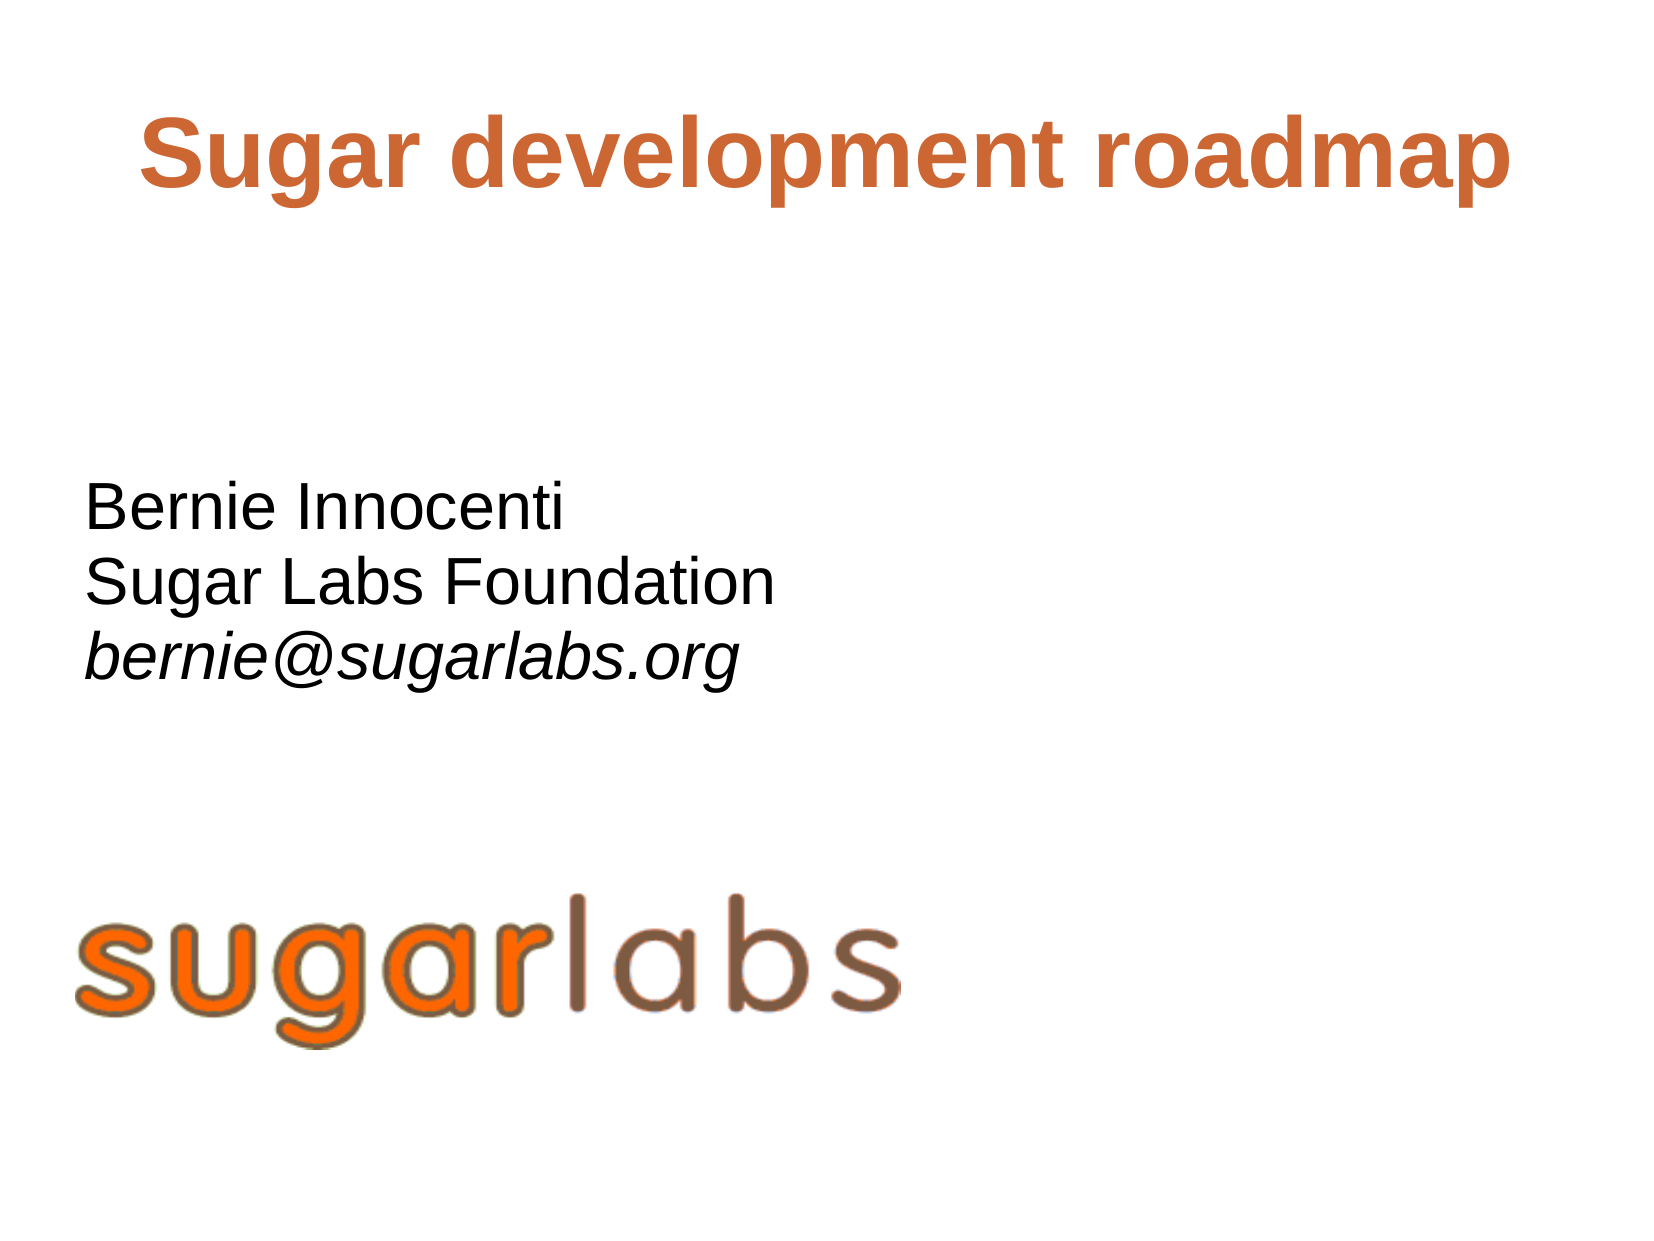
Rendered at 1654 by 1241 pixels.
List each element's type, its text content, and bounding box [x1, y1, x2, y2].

title Sugar development roadmap [82, 49, 1571, 257]
subtitle Bernie Innocenti Sugar Labs Foundation bernie@sugarlabs.org [49, 375, 1351, 788]
picture [75, 893, 901, 1051]
